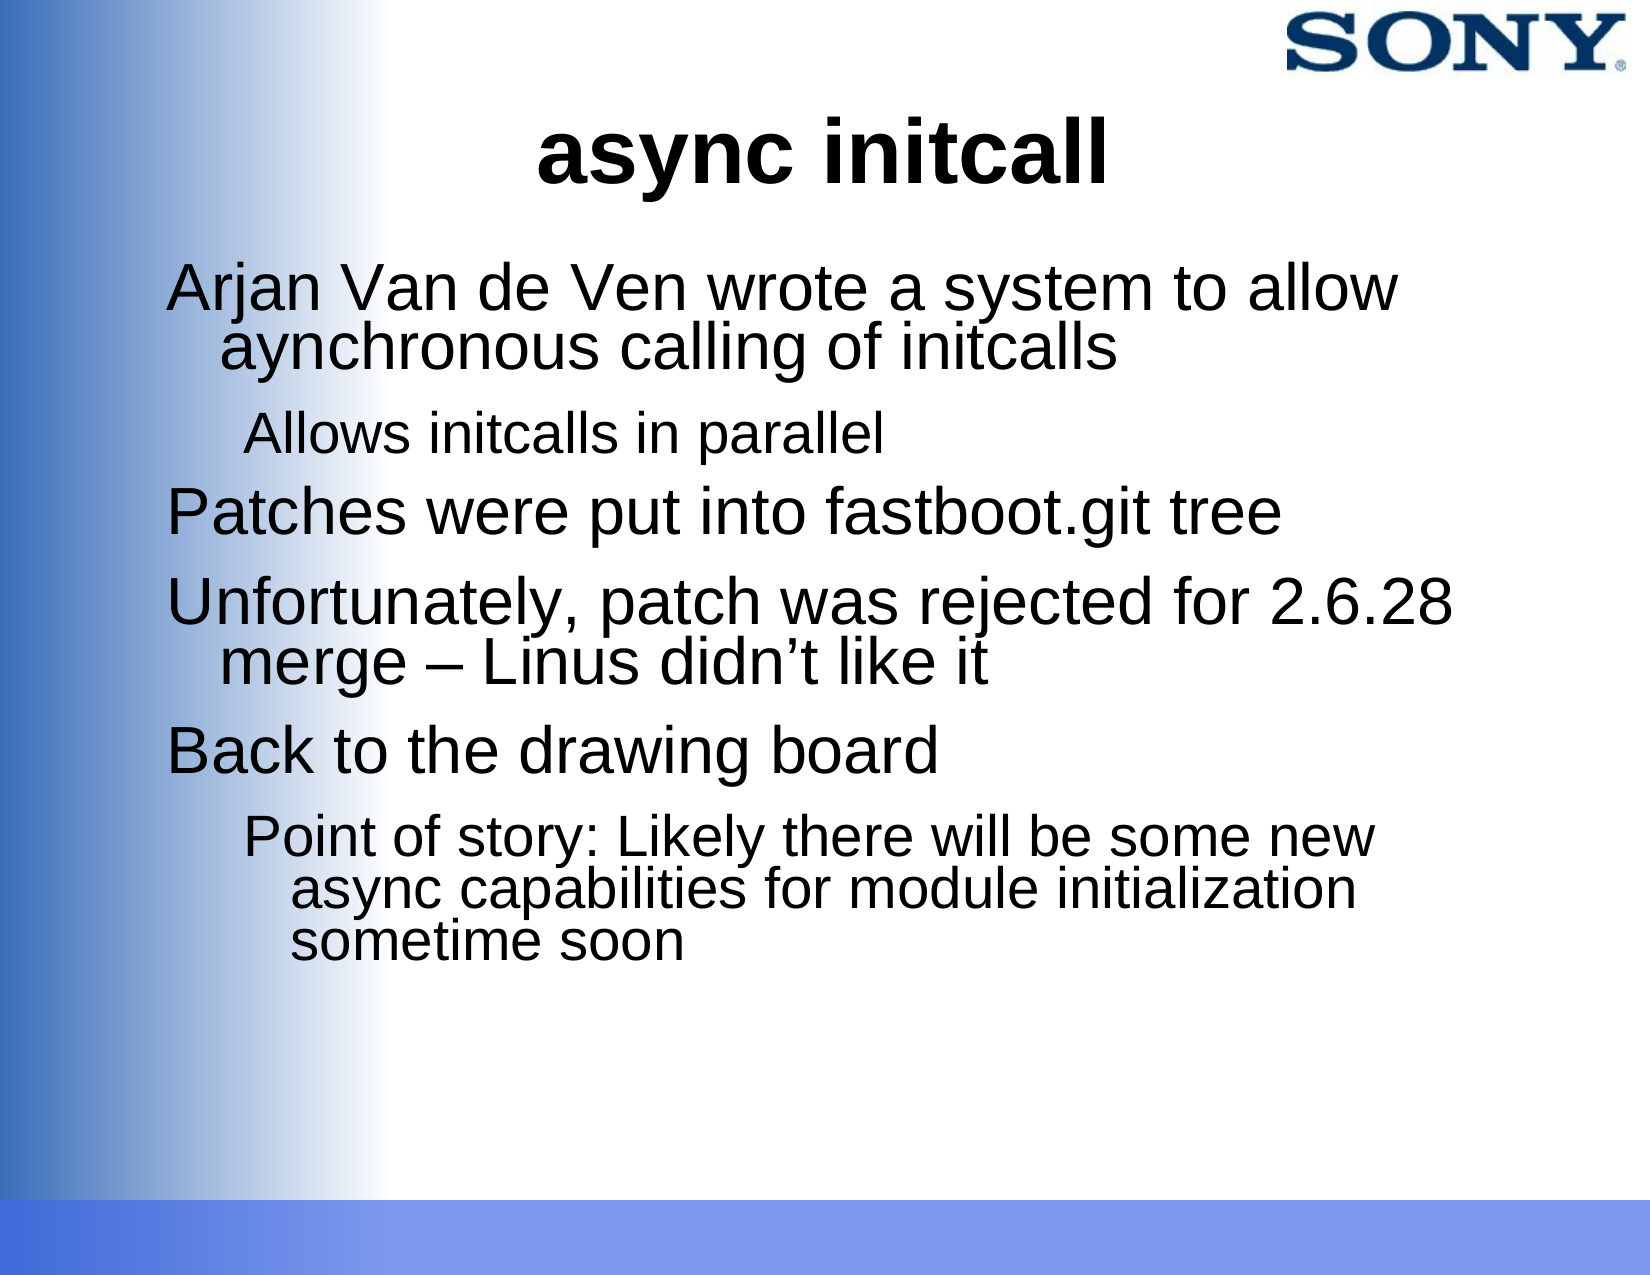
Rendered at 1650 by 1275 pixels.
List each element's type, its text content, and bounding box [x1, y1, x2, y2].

title async initcall [149, 74, 1499, 250]
list Arjan Van de Ven wrote a system to allow aynchronous calling of initcalls Allows initcalls in parallel Patches were put into fastboot.git tree Unfortunately, patch was rejected for 2.6.28 merge – Linus didn’t like it Back to the drawing board Point of story: Likely there will be some new async capabilities for module initialization sometime soon [149, 262, 1499, 1188]
picture [1287, 0, 1626, 80]
